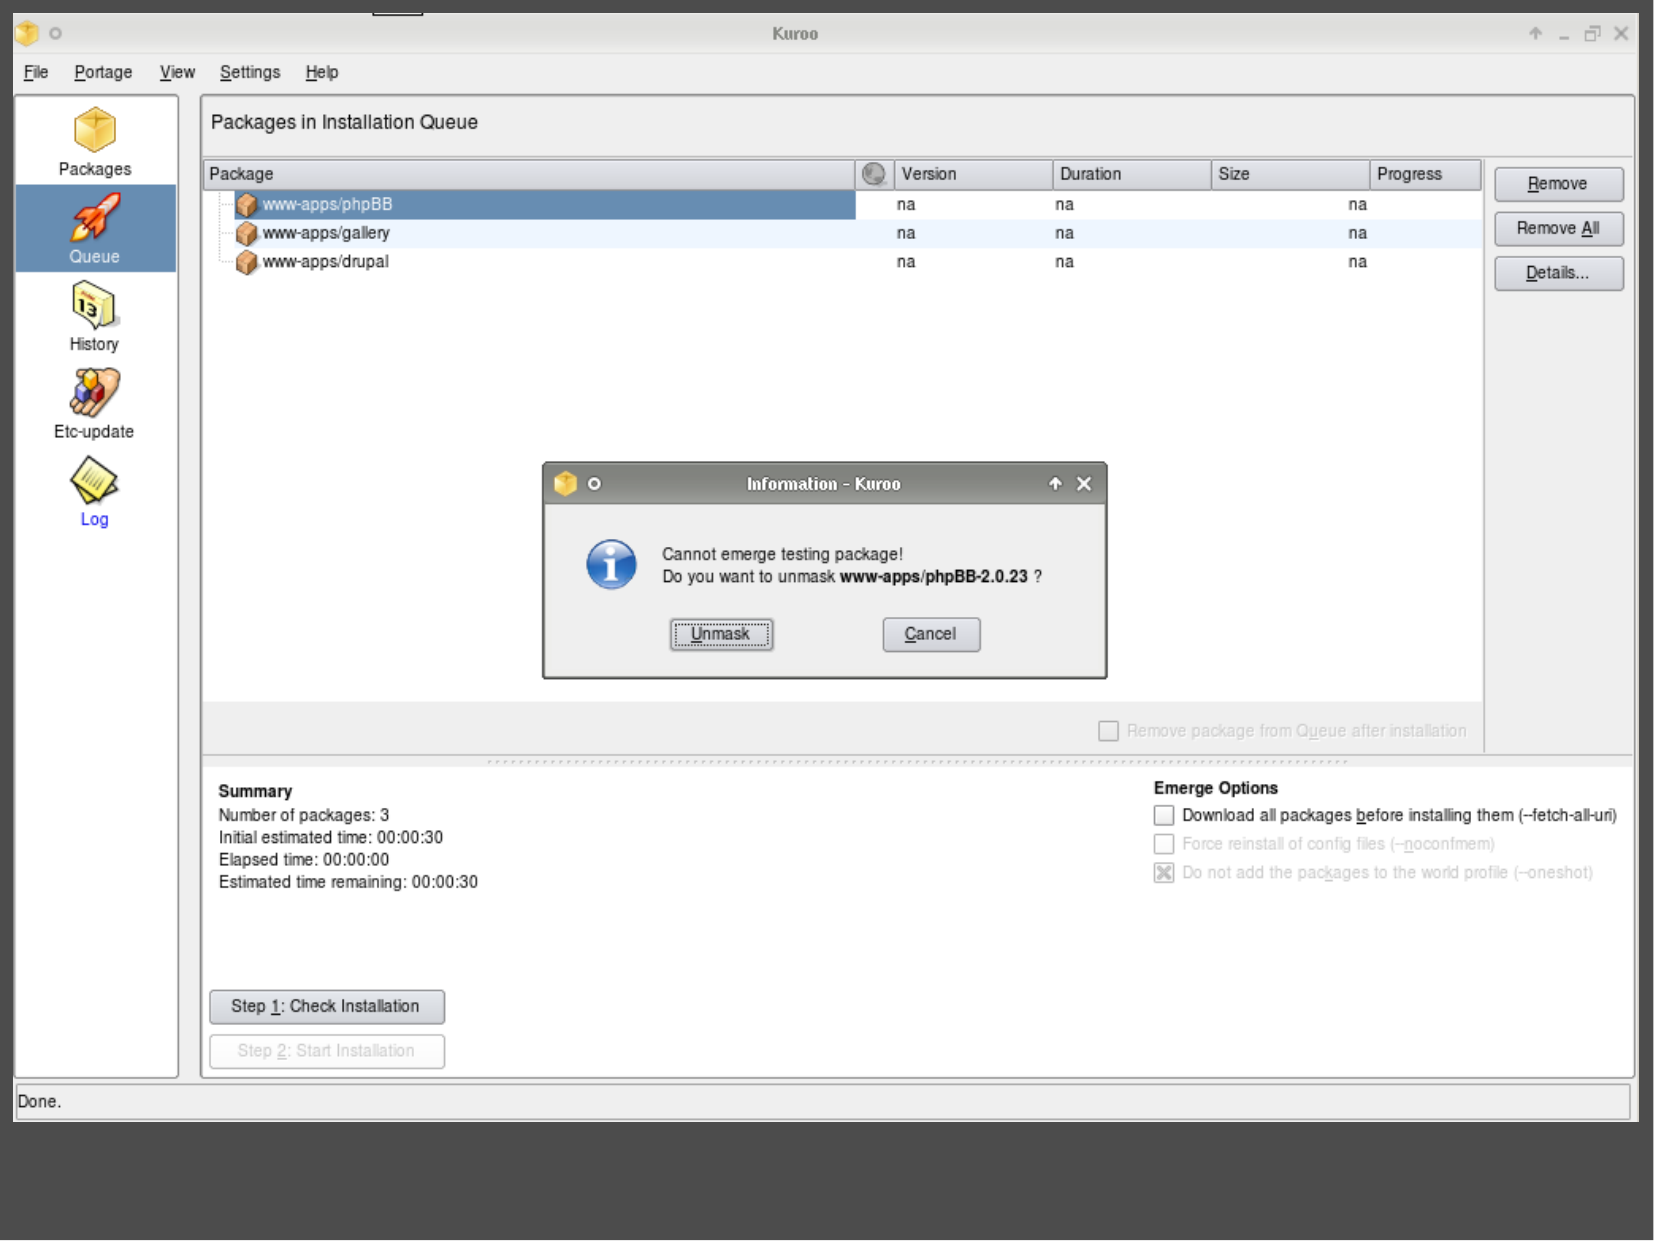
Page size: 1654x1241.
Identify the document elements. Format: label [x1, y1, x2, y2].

picture [13, 13, 1639, 1123]
text_box [0, 0, 1654, 1241]
